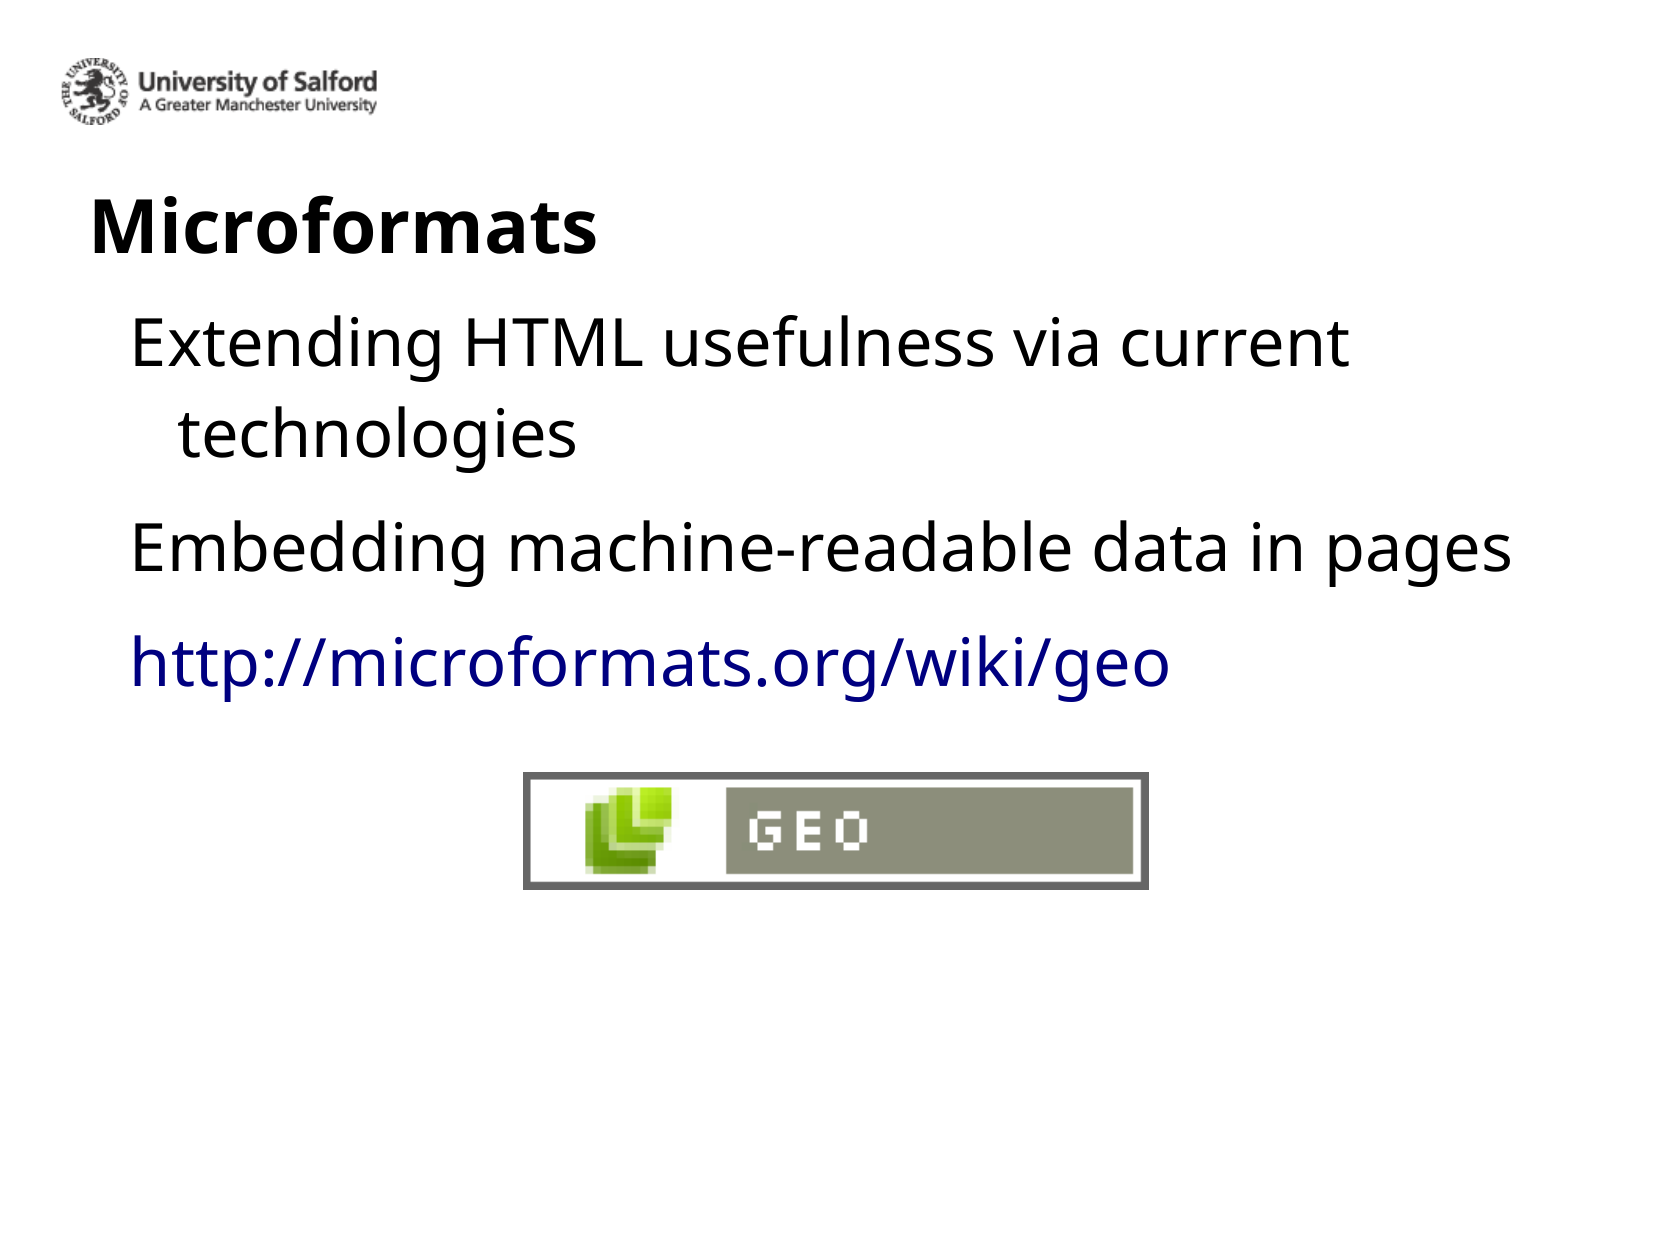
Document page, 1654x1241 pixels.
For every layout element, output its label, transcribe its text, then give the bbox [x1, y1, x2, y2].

title Microformats [88, 178, 1565, 269]
picture [59, 58, 380, 125]
picture [523, 772, 1149, 890]
list Extending HTML usefulness via current technologies Embedding machine-readable data in pages http://microformats.org/wiki/geo [88, 295, 1565, 1137]
